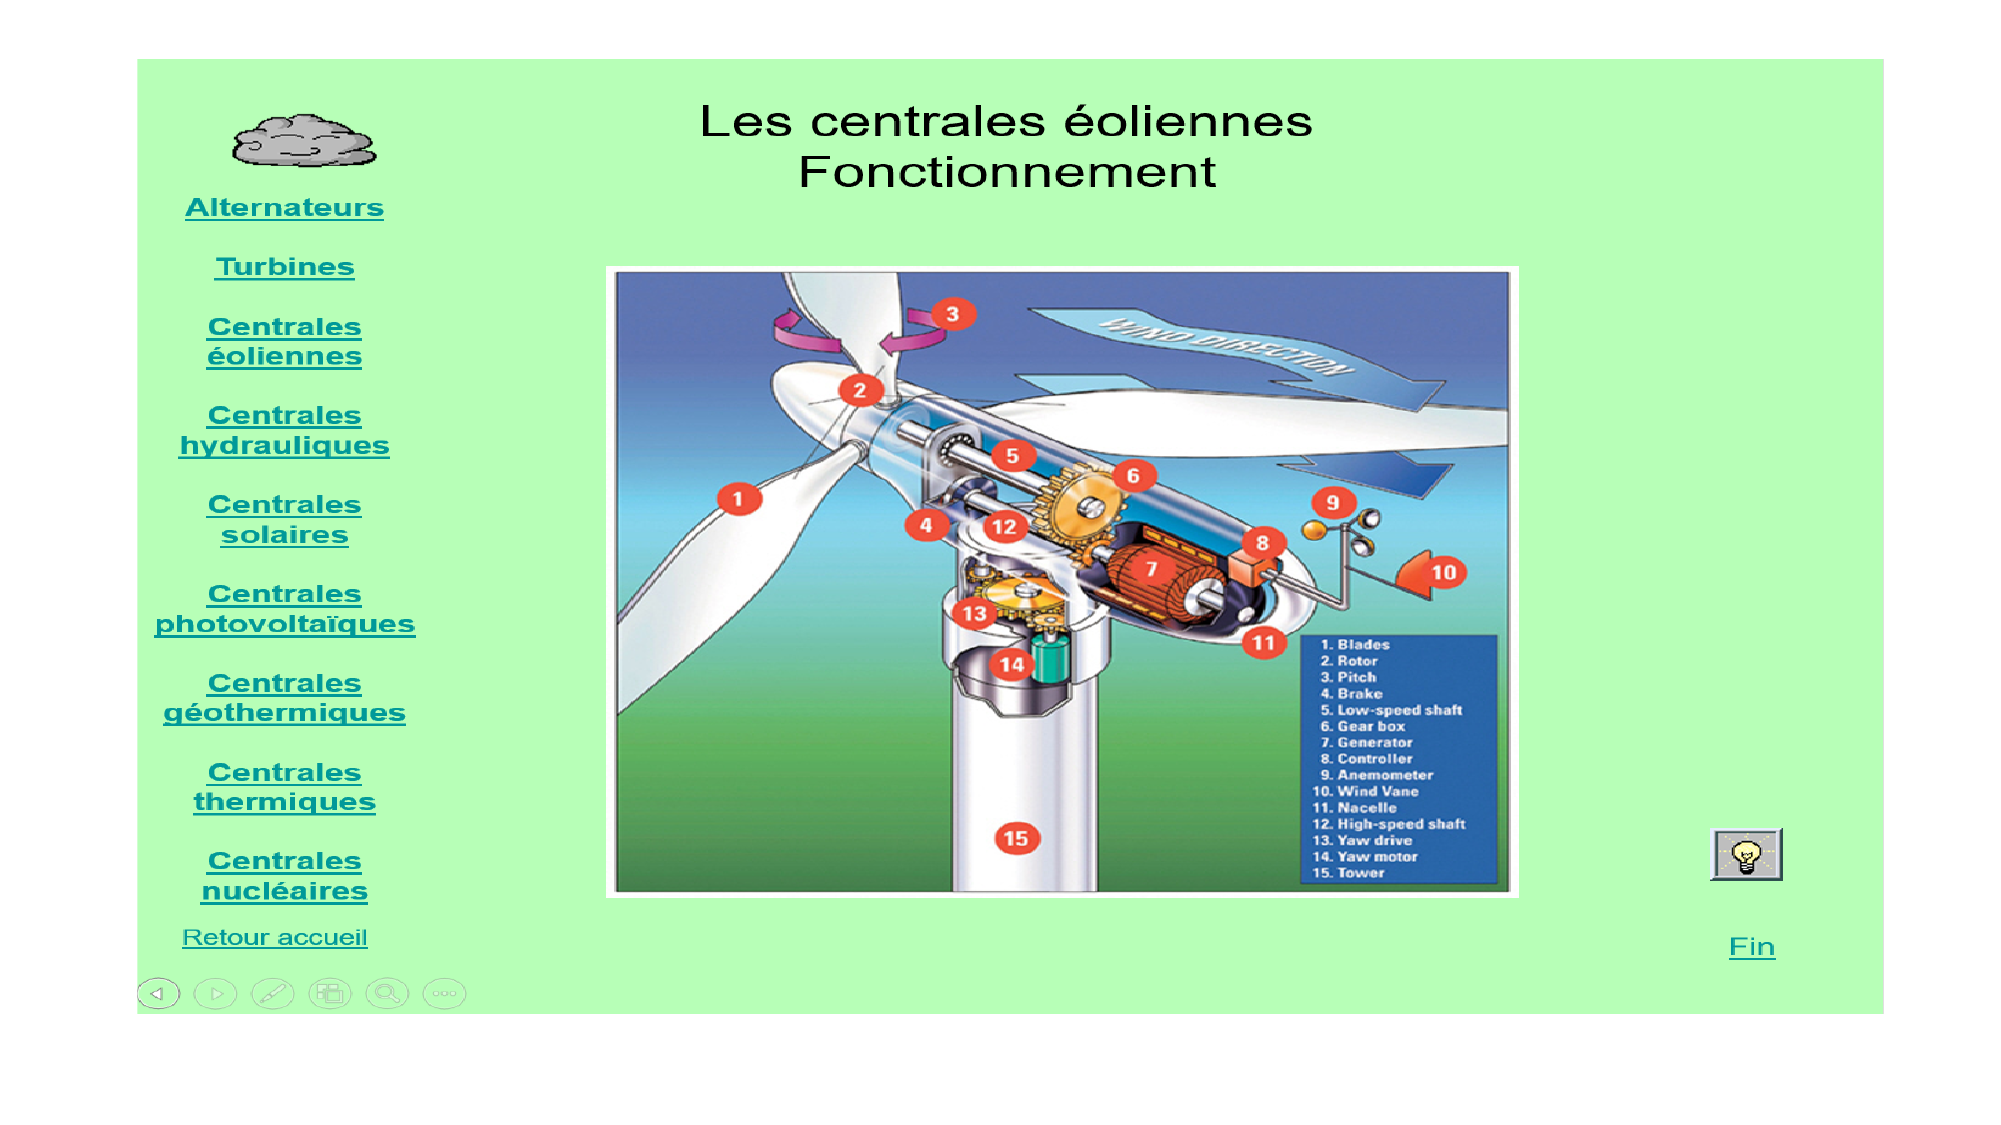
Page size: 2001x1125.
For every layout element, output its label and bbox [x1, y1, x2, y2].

picture [137, 59, 1884, 1014]
